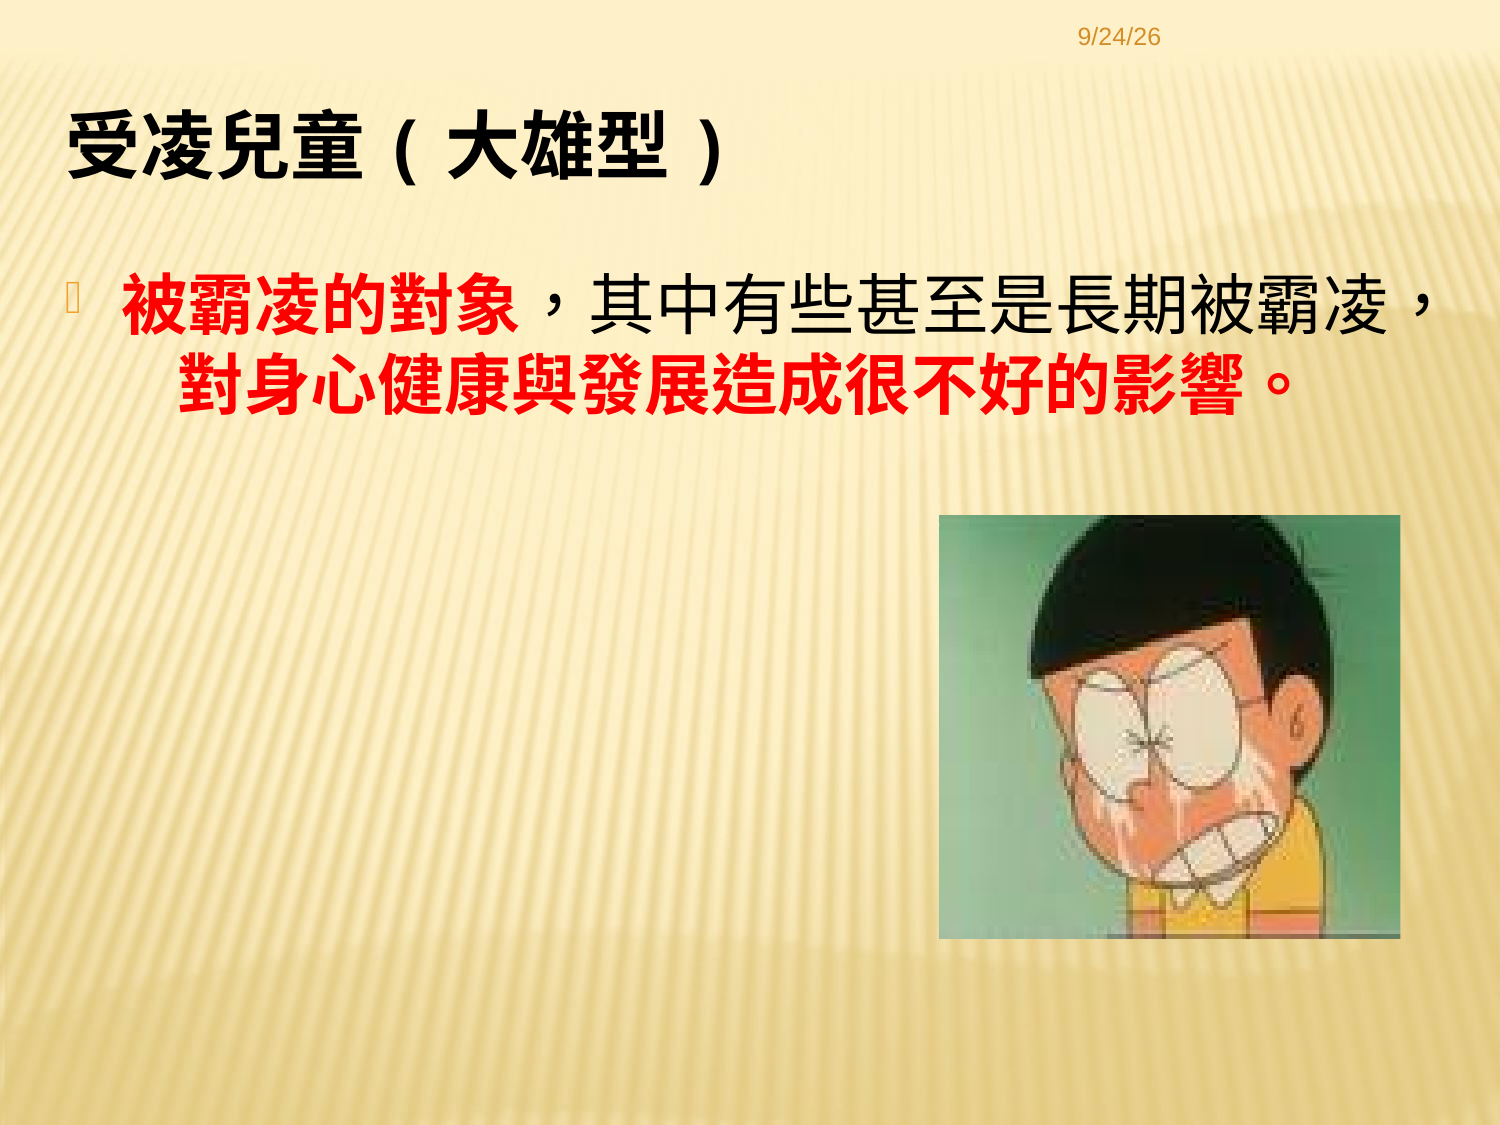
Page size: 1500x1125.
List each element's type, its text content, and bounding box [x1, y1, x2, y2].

list 被霸凌的對象，其中有些甚至是長期被霸凌，對身心健康與發展造成很不好的影響。 [50, 254, 1476, 998]
text_box [1062, 12, 1476, 60]
title 受凌兒童(大雄型) [50, 75, 1476, 213]
picture [939, 515, 1401, 939]
